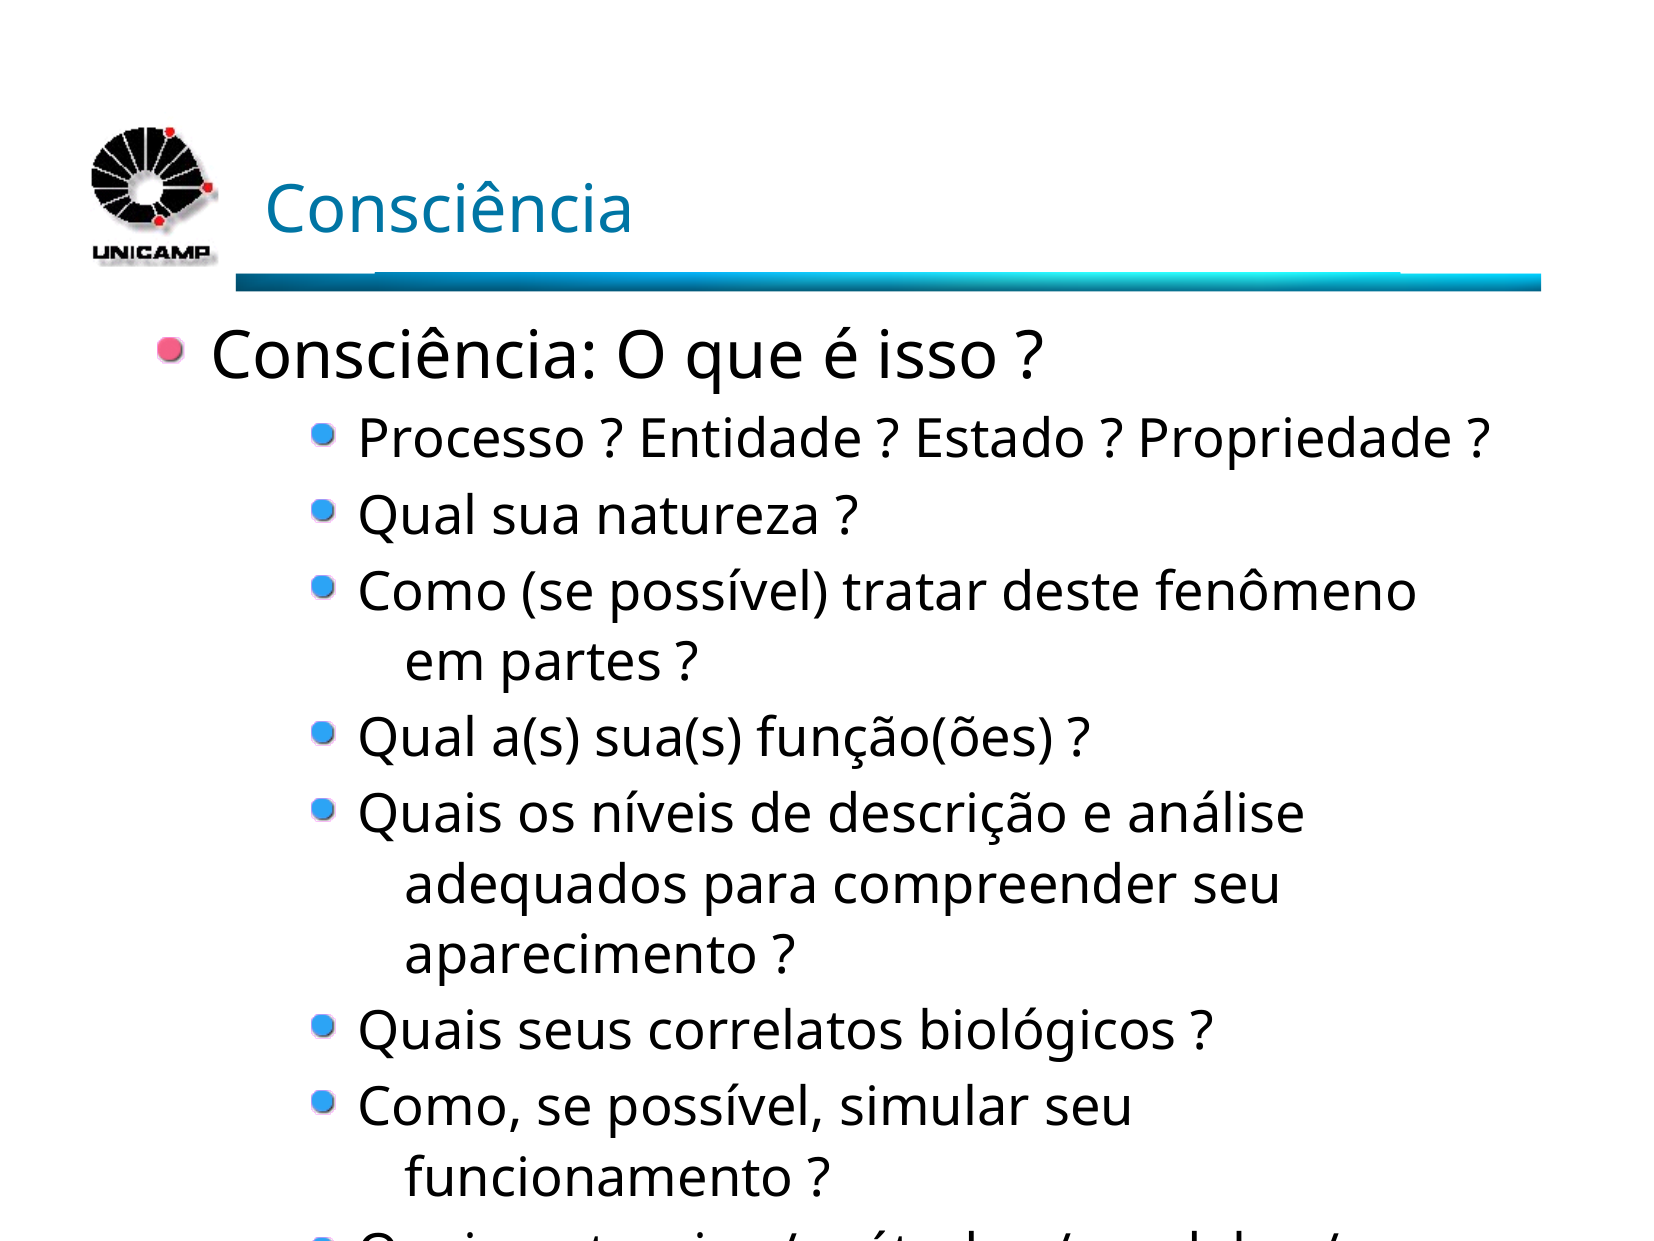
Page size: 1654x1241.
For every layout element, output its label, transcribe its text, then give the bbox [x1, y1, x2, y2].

picture [310, 1236, 337, 1241]
title Consciência [264, 42, 1534, 250]
list Consciência: O que é isso ? Processo ? Entidade ? Estado ? Propriedade ? Qual sua natureza ? Como (se possível) tratar deste fenômeno em partes ? Qual a(s) sua(s) função(ões) ? Quais os níveis de descrição e análise adequados para compreender seu aparecimento ? Quais seus correlatos biológicos ? Como, se possível, simular seu funcionamento ? Quais as teorias / métodos / modelos / protocolos de investigação ? [121, 309, 1534, 1182]
picture [125, 272, 1654, 295]
